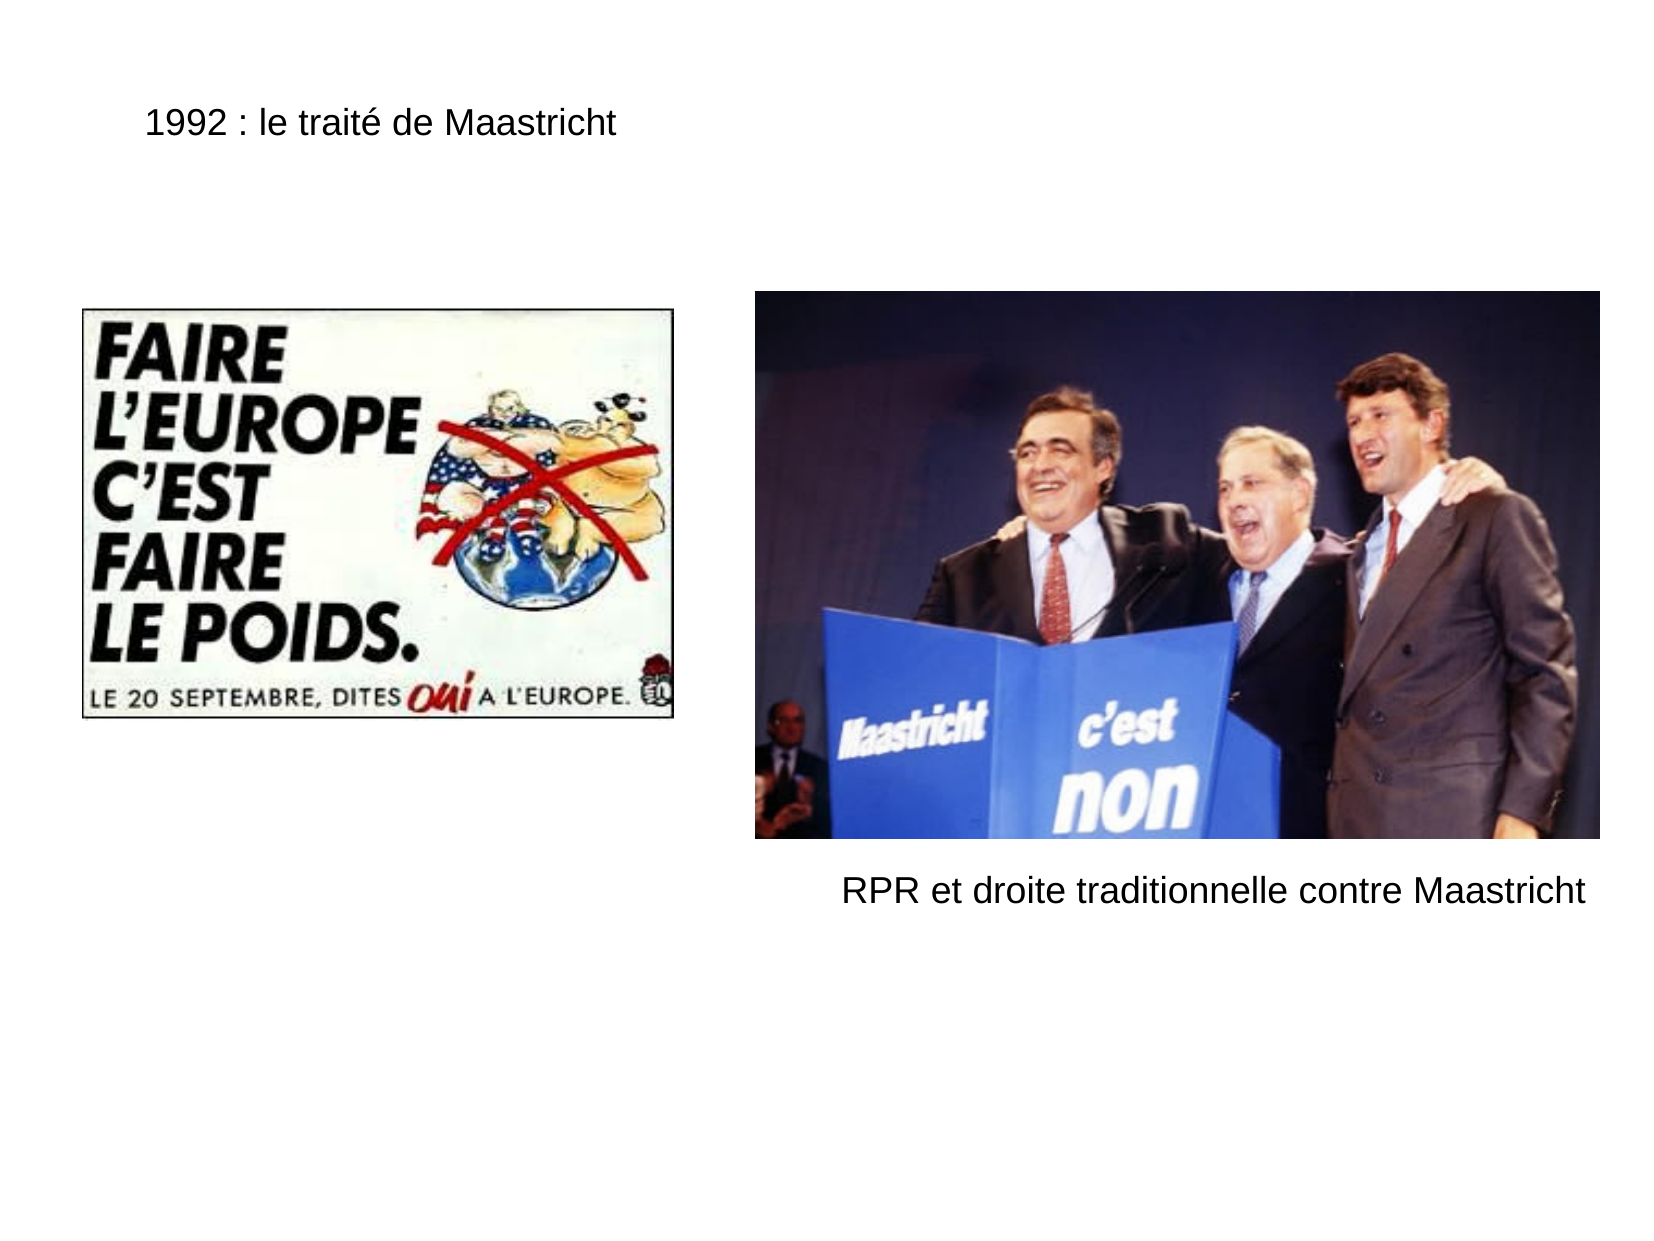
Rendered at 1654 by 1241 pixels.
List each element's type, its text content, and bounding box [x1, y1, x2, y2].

text_box 1992 : le traité de Maastricht [129, 94, 633, 152]
text_box RPR et droite traditionnelle contre Maastricht [826, 862, 1602, 920]
picture [82, 307, 674, 721]
picture [755, 291, 1600, 839]
